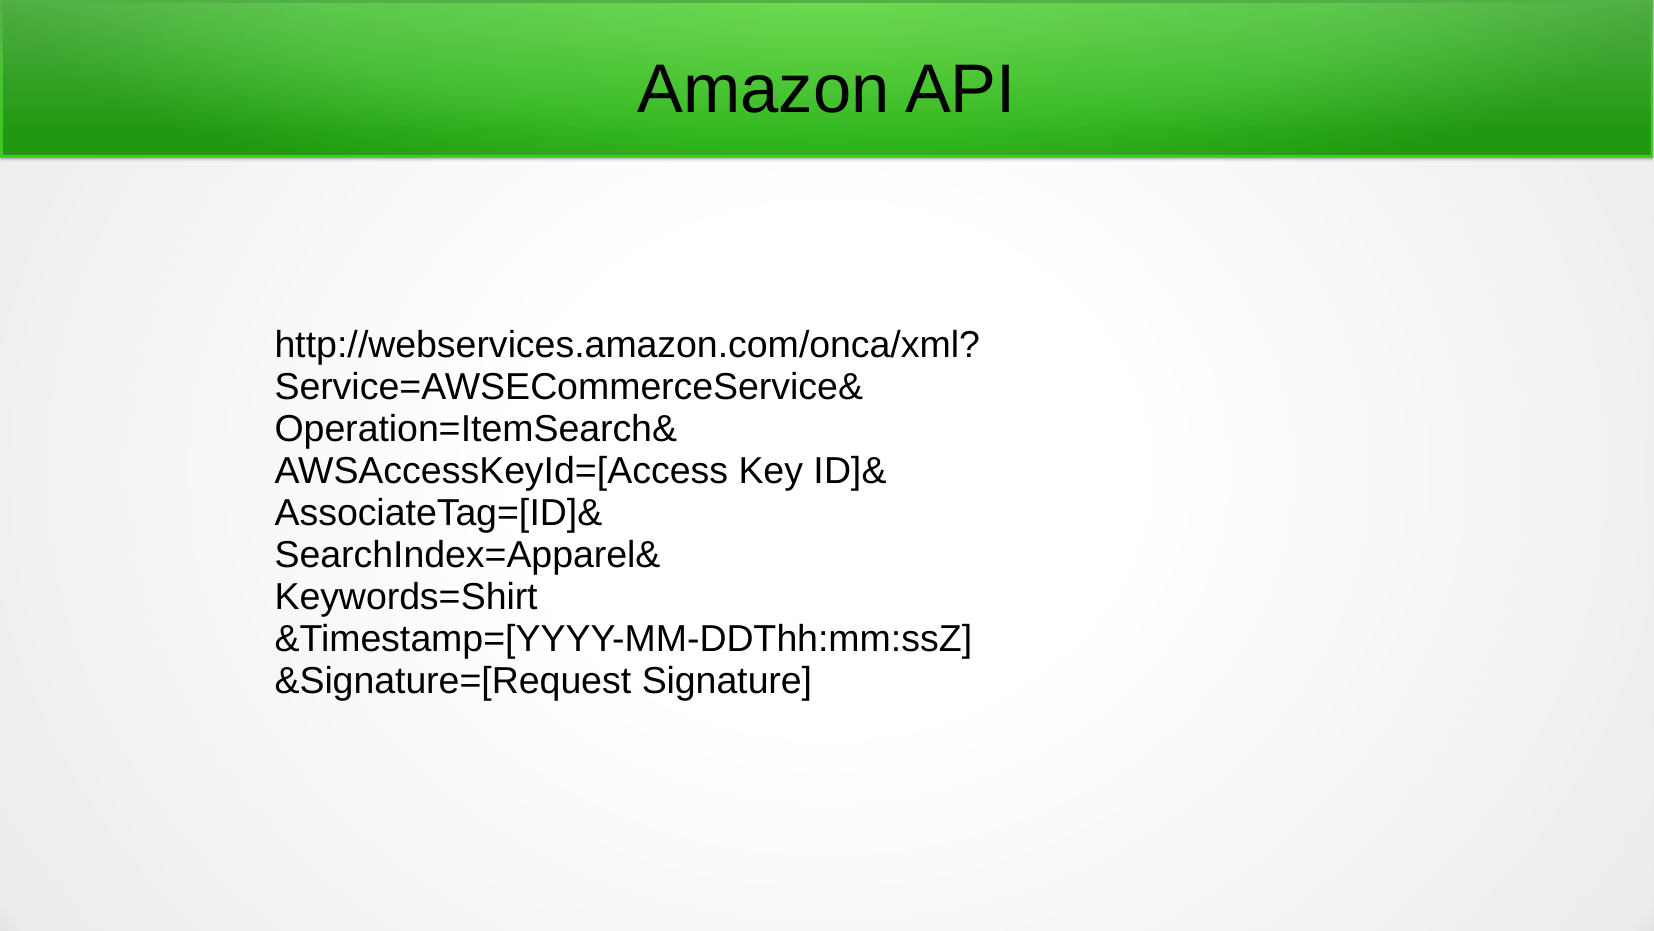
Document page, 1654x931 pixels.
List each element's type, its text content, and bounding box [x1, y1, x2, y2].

text_box http://webservices.amazon.com/onca/xml? Service=AWSECommerceService& Operation=ItemSearch& AWSAccessKeyId=[Access Key ID]& AssociateTag=[ID]& SearchIndex=Apparel& Keywords=Shirt &Timestamp=[YYYY-MM-DDThh:mm:ssZ] &Signature=[Request Signature] [259, 315, 1430, 709]
title Amazon API [82, 35, 1571, 142]
